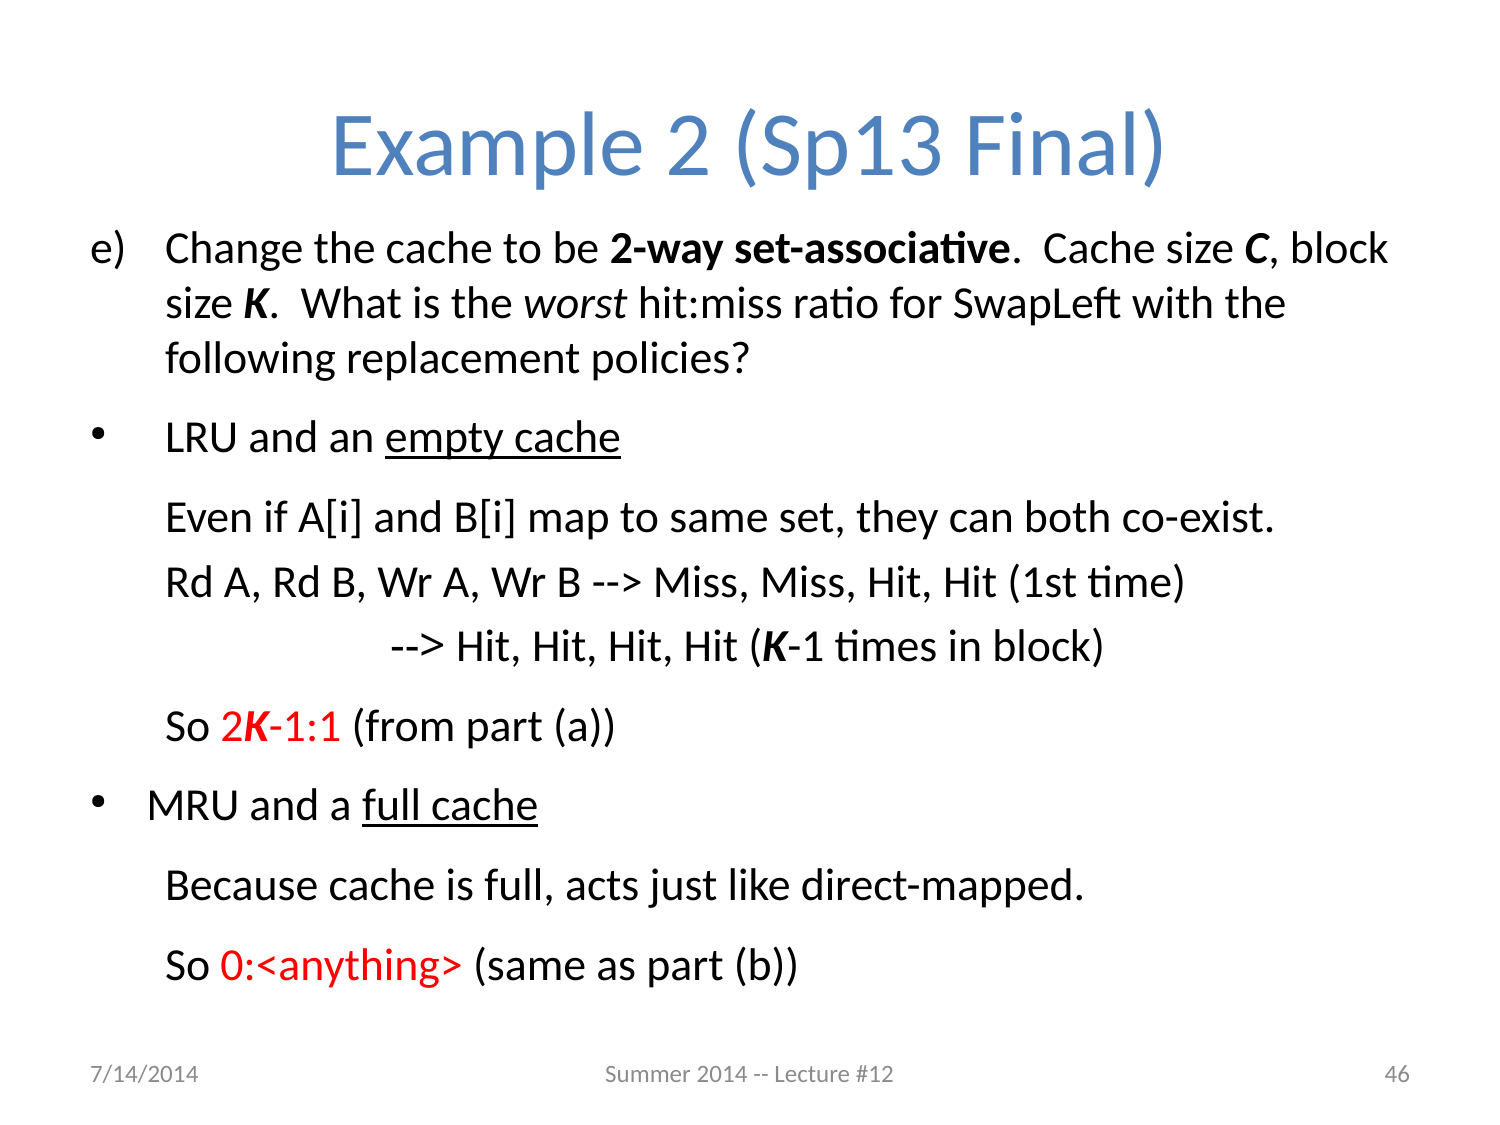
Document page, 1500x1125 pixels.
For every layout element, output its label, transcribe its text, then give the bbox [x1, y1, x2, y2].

title Example 2 (Sp13 Final) [75, 45, 1425, 210]
list Change the cache to be 2-way set-associative. Cache size C, block size K. What is the worst hit:miss ratio for SwapLeft with the following replacement policies? LRU and an empty cache Even if A[i] and B[i] map to same set, they can both co-exist. Rd A, Rd B, Wr A, Wr B --> Miss, Miss, Hit, Hit (1st time) --> Hit, Hit, Hit, Hit (K-1 times in block) So 2K-1:1 (from part (a)) MRU and a full cache Because cache is full, acts just like direct-mapped. So 0:<anything> (same as part (b)) [75, 210, 1425, 1065]
footer Summer 2014 -- Lecture #12 [512, 1042, 988, 1103]
slide_number <number> [1074, 1042, 1425, 1103]
slide_number 7/14/2014 [75, 1042, 425, 1103]
